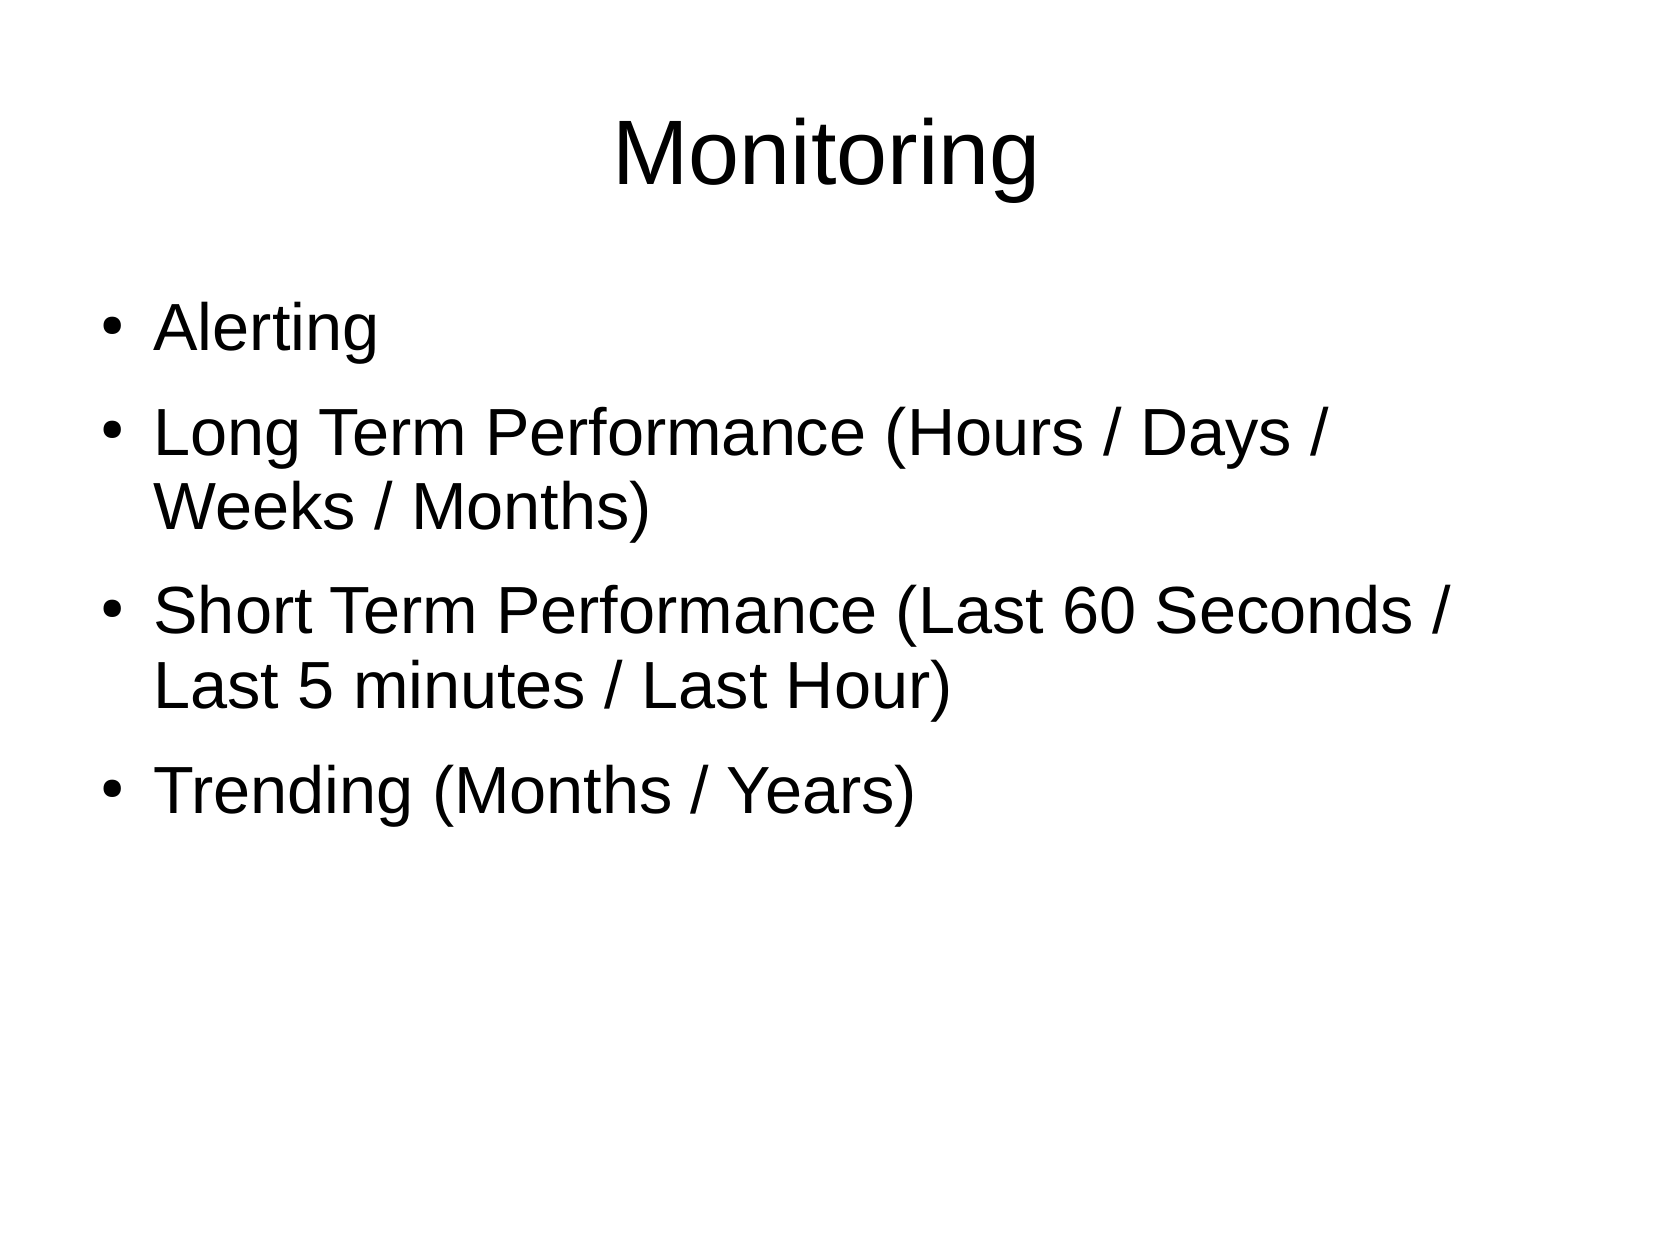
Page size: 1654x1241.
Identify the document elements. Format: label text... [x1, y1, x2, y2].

title Monitoring [82, 49, 1571, 257]
list Alerting Long Term Performance (Hours / Days / Weeks / Months) Short Term Performance (Last 60 Seconds / Last 5 minutes / Last Hour) Trending (Months / Years) [82, 290, 1538, 1010]
